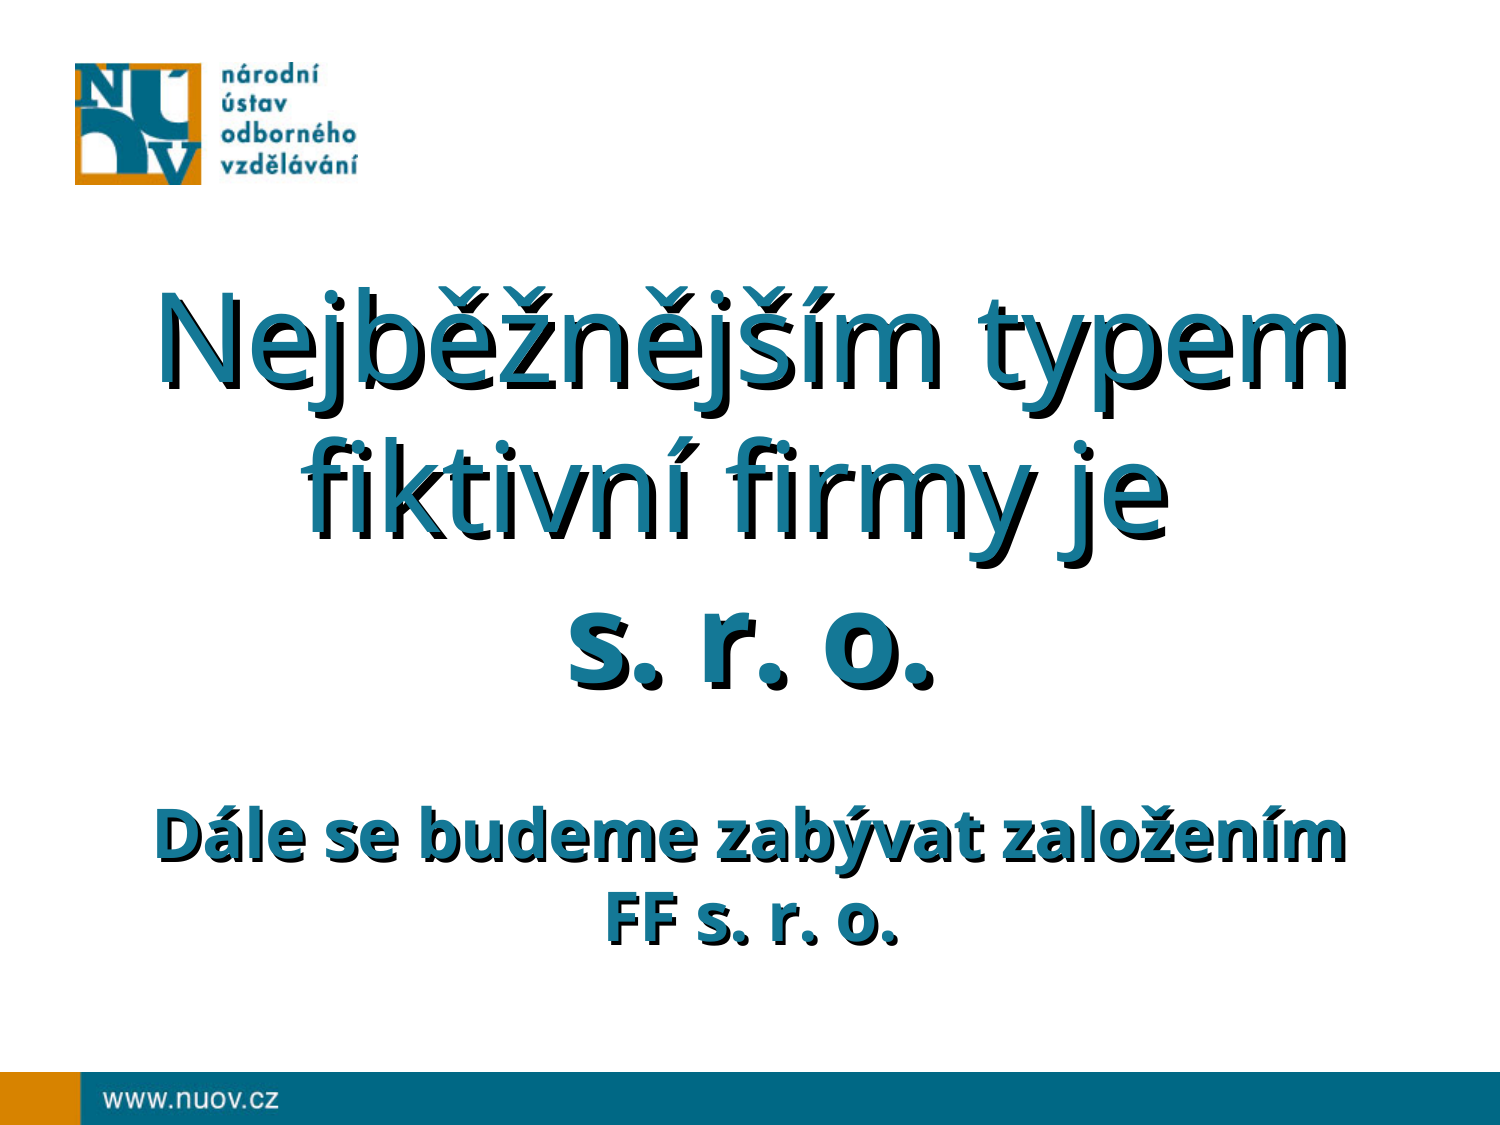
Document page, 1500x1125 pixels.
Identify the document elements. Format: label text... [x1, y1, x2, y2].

text_box [75, 62, 358, 185]
text_box [0, 1072, 1500, 1125]
text_box Nejběžnějším typem fiktivní firmy je s. r. o. Dále se budeme zabývat založením FF s. r. o. [75, 249, 1426, 963]
